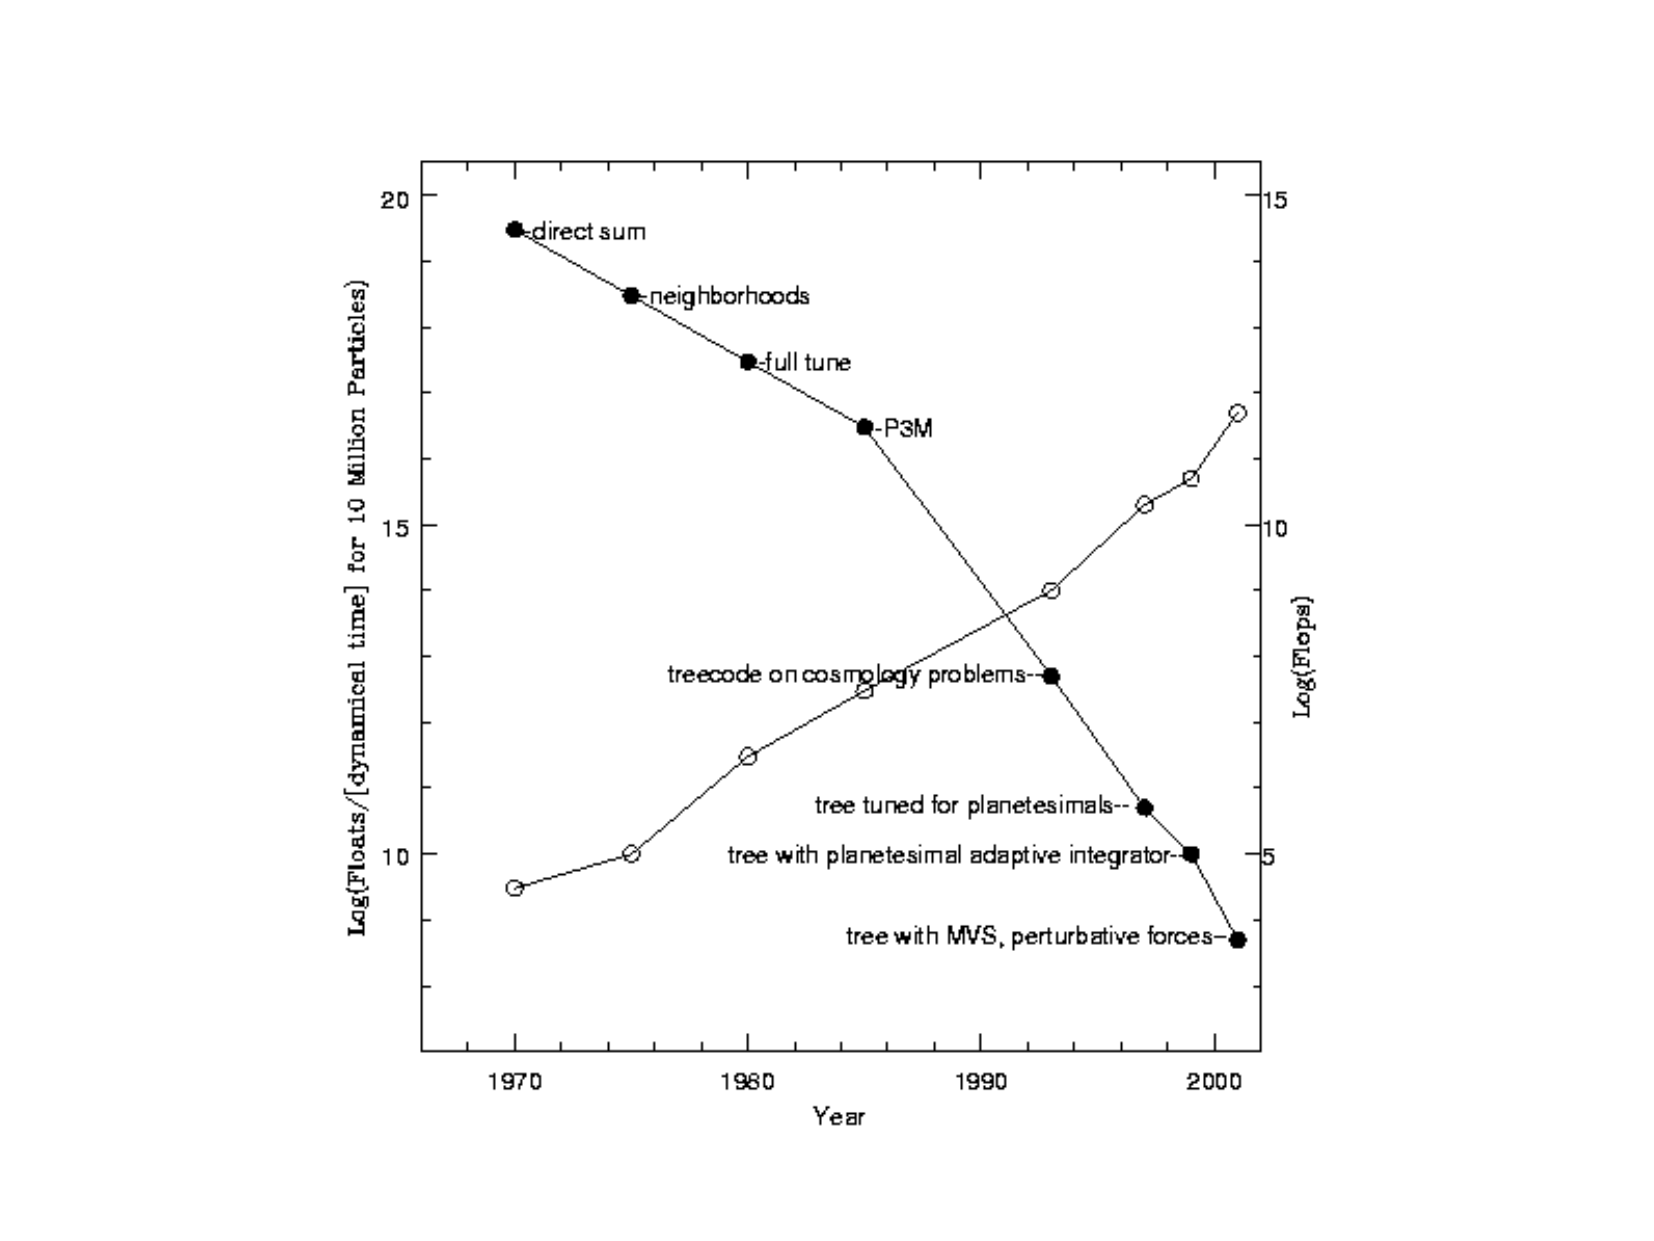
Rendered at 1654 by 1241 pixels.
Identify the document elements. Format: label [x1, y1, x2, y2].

picture [201, 0, 1472, 1241]
